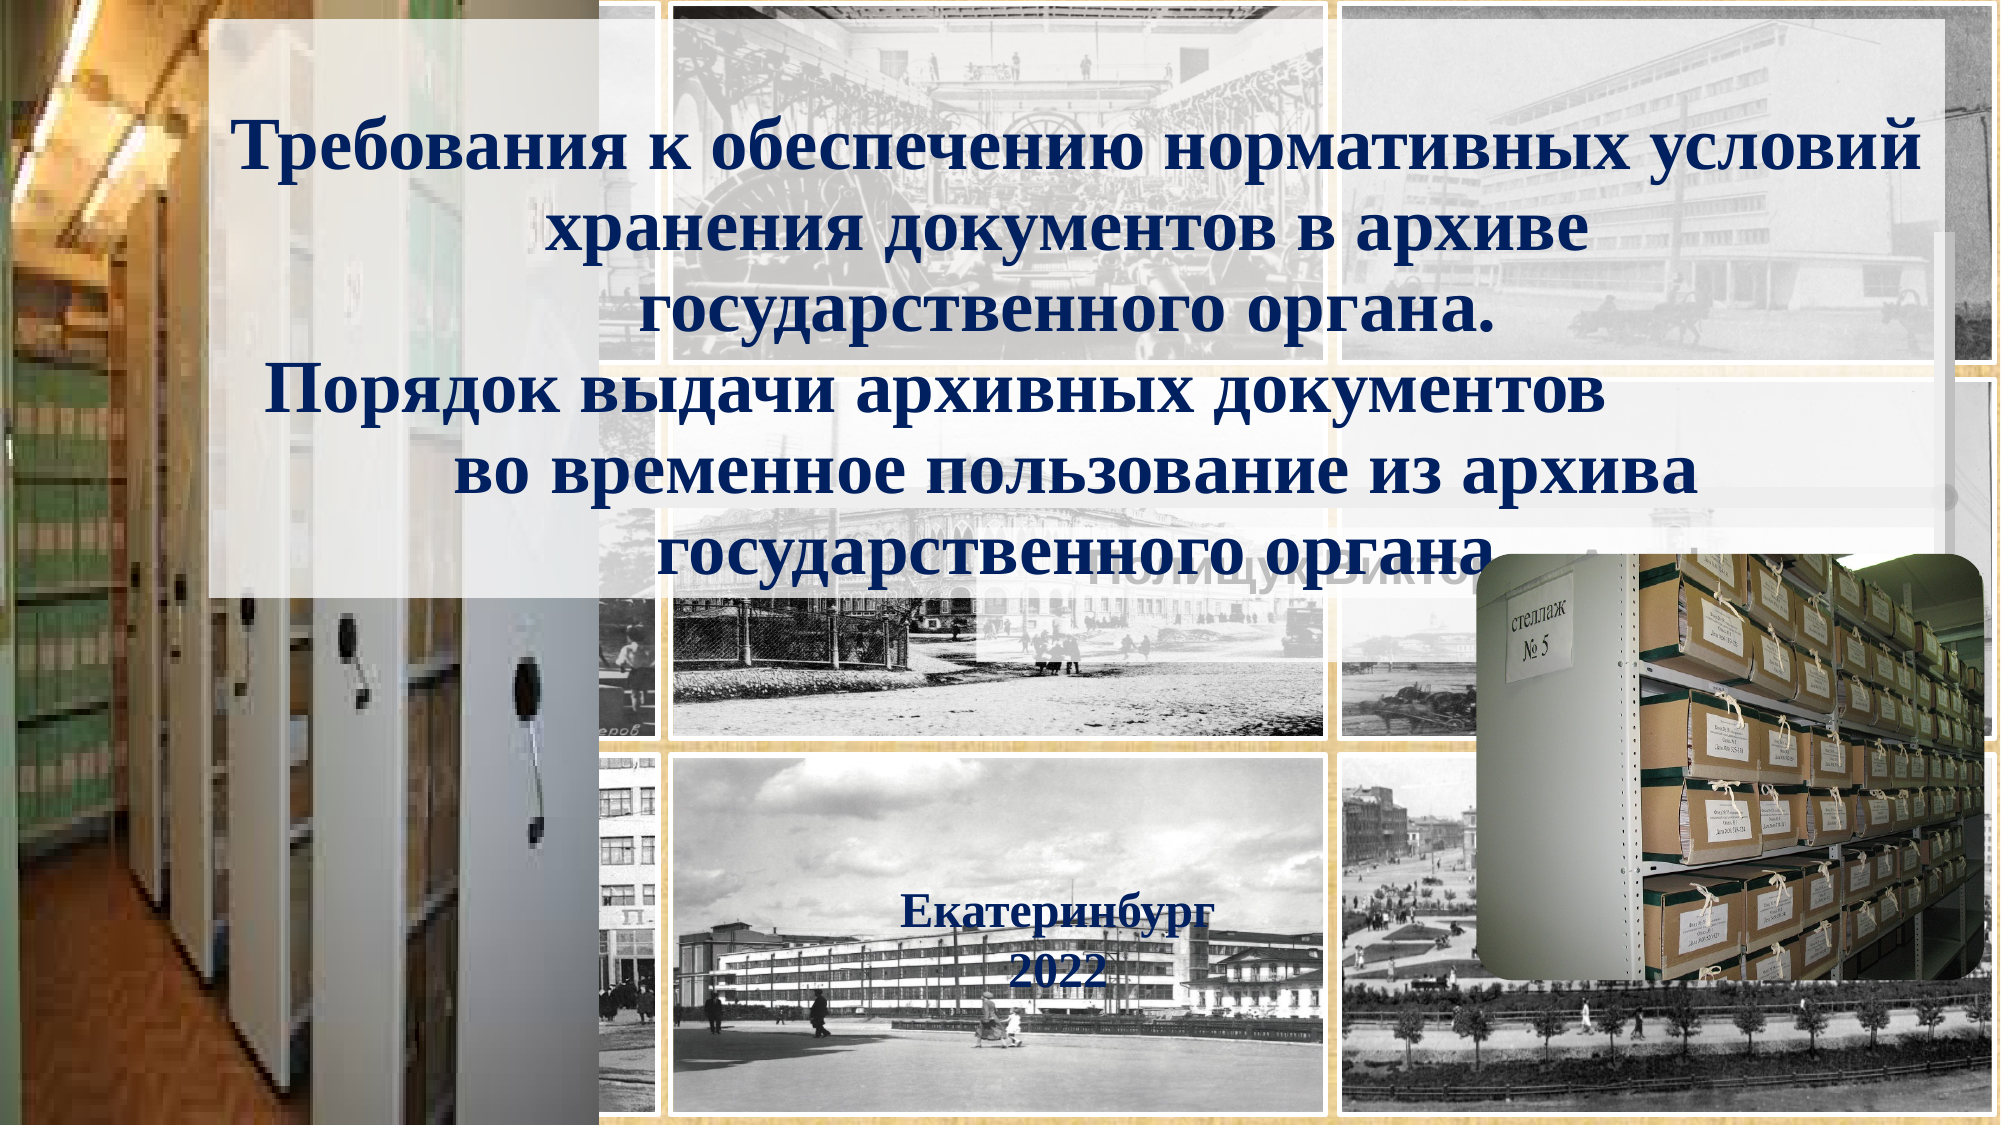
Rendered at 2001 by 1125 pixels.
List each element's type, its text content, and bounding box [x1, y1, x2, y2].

text_box Екатеринбург 2022 [885, 869, 1231, 1005]
picture [0, 0, 2001, 1125]
text_box [1476, 553, 1985, 981]
title Требования к обеспечению нормативных условий хранения документов в архиве государственного органа. Порядок выдачи архивных документов во временное пользование из архива государственного органа [208, 19, 1945, 598]
